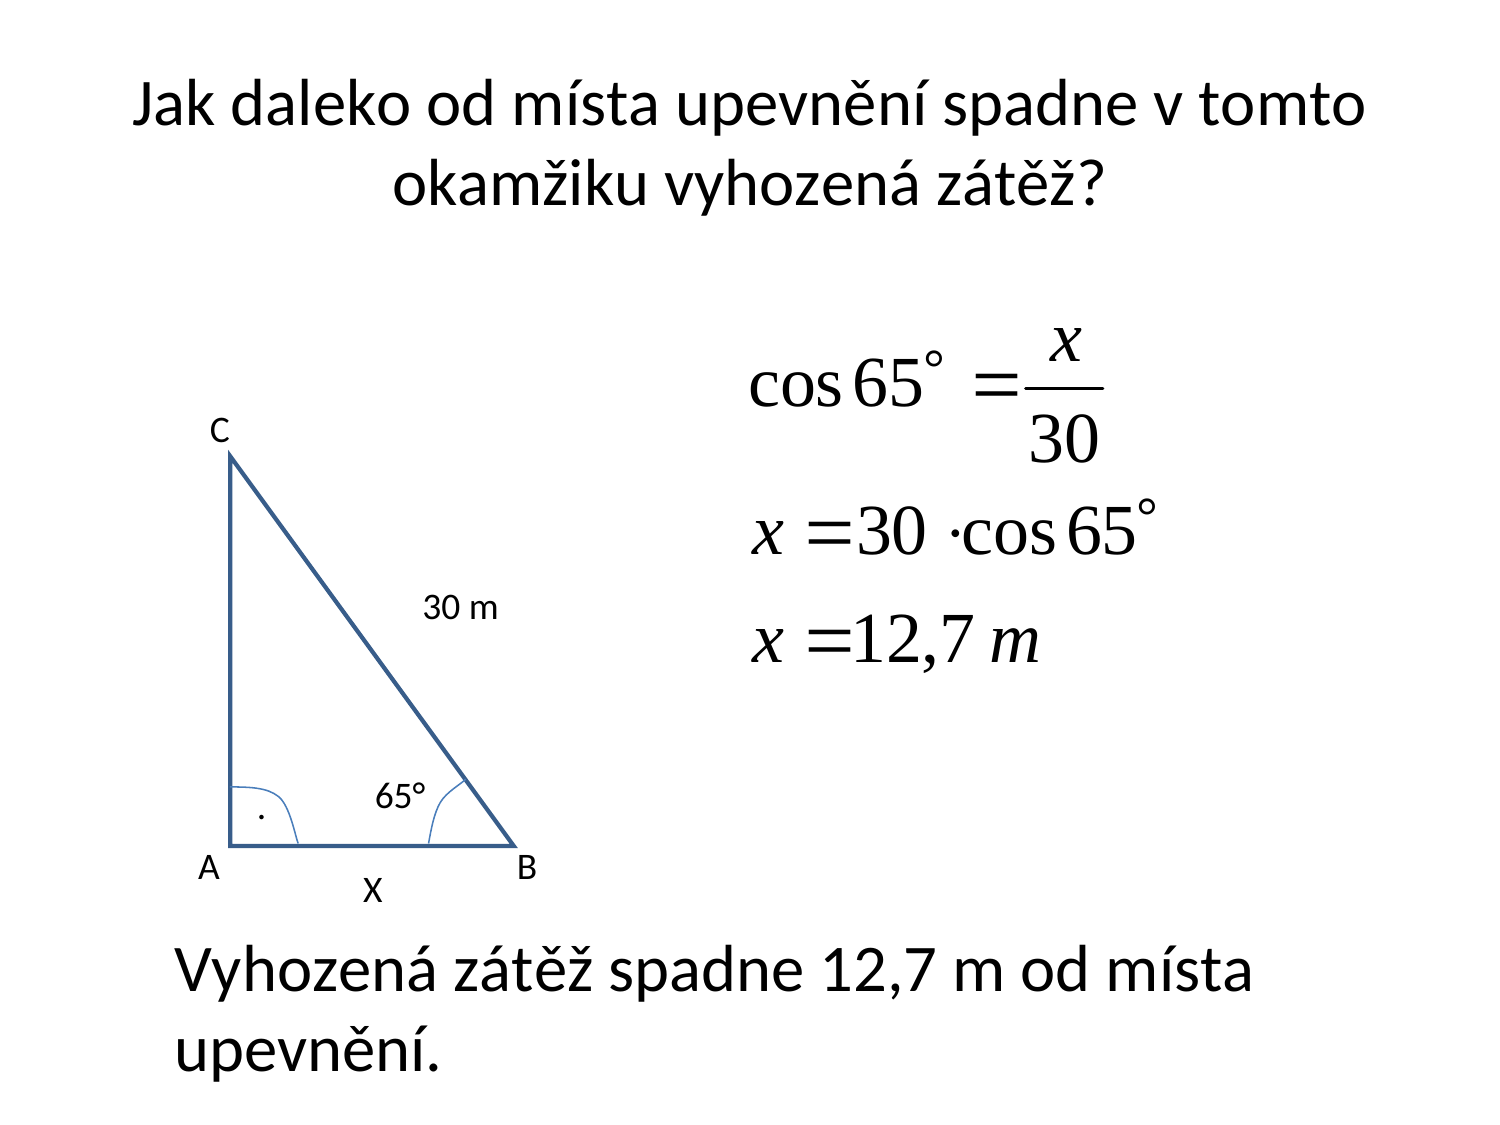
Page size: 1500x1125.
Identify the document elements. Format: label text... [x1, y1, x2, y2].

text_box B [502, 834, 553, 895]
text_box 30 m [407, 574, 538, 635]
text_box . [242, 774, 290, 836]
text_box C [195, 397, 245, 458]
text_box X [348, 857, 502, 916]
text_box [738, 290, 1176, 693]
title Jak daleko od místa upevnění spadne v tomto okamžiku vyhozená zátěž? [75, 45, 1426, 233]
text_box Vyhozená zátěž spadne 12,7 m od místa upevnění. [159, 916, 1343, 1093]
text_box A [183, 834, 235, 895]
text_box 65° [360, 763, 467, 824]
